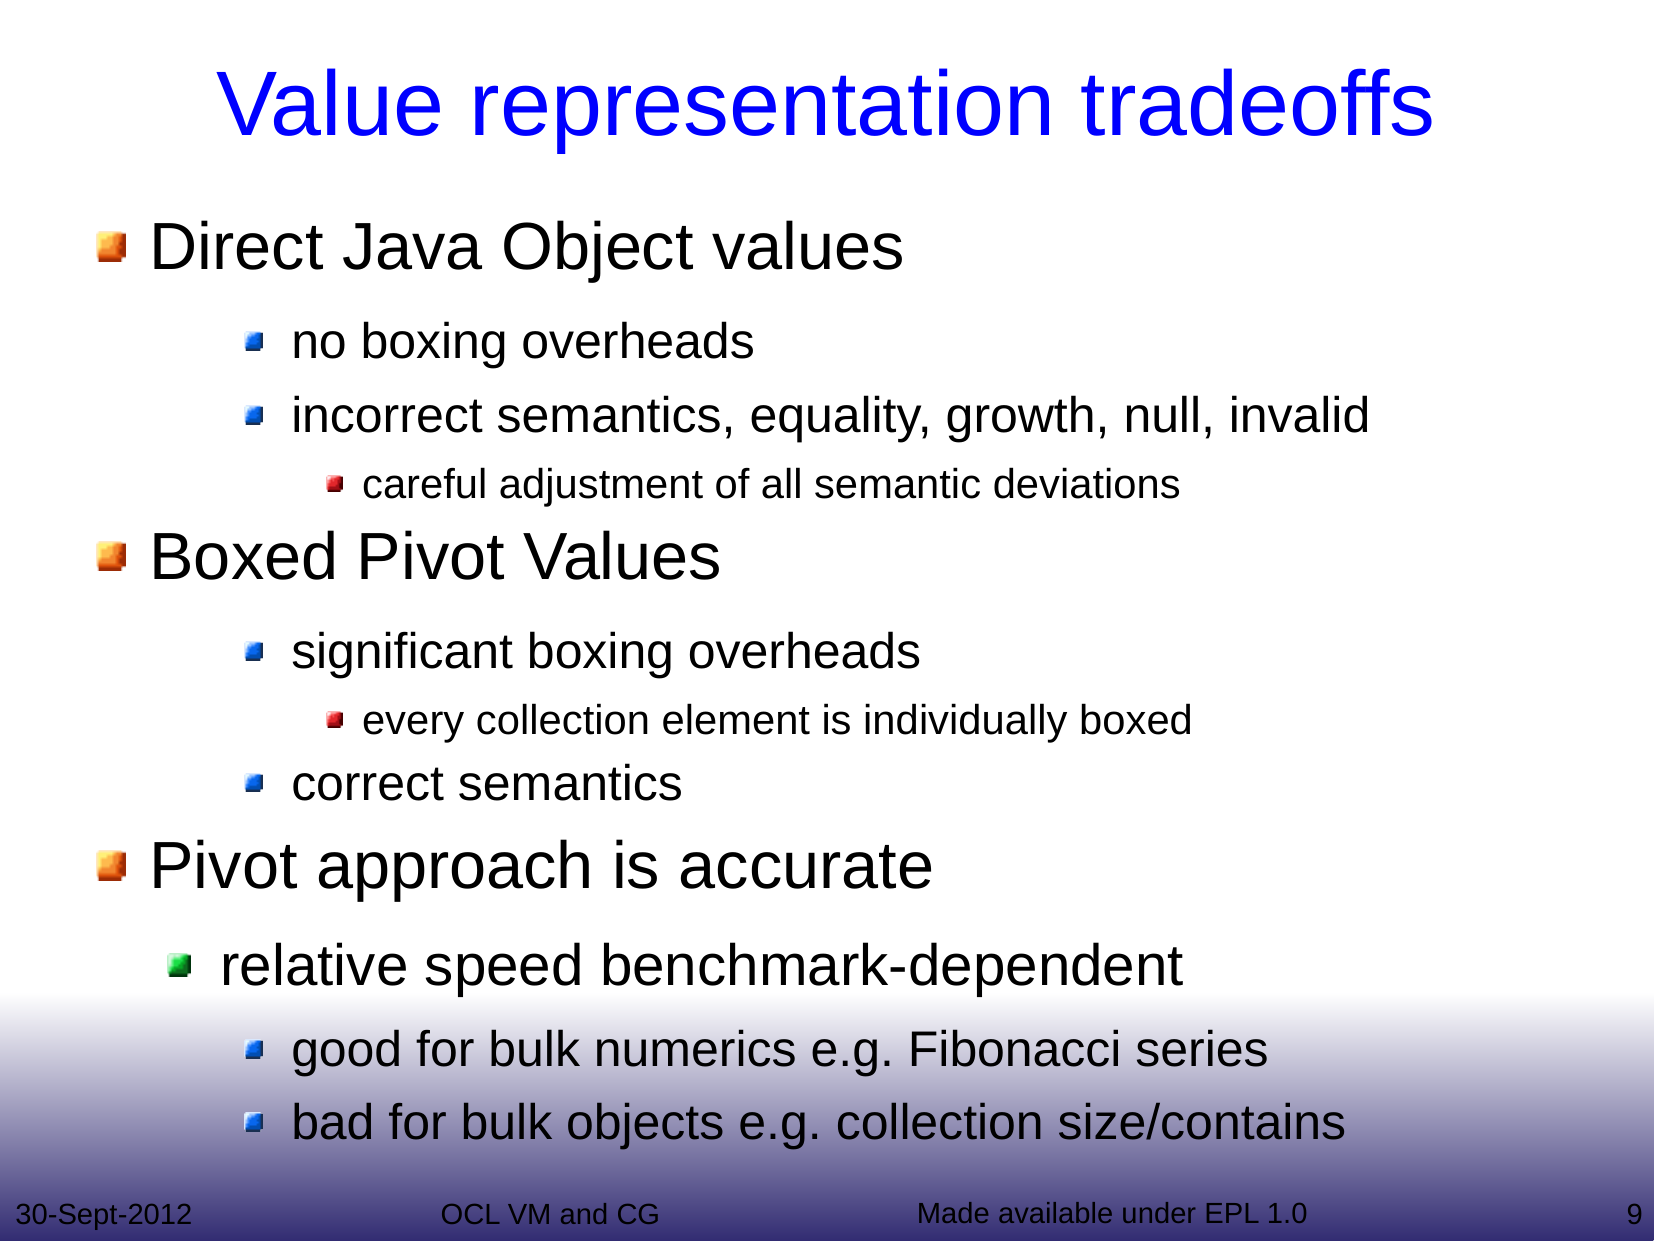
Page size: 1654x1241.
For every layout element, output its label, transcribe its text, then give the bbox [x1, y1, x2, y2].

title Value representation tradeoffs [82, 49, 1571, 158]
list Direct Java Object values no boxing overheads incorrect semantics, equality, growth, null, invalid careful adjustment of all semantic deviations Boxed Pivot Values significant boxing overheads every collection element is individually boxed correct semantics Pivot approach is accurate relative speed benchmark-dependent good for bulk numerics e.g. Fibonacci series bad for bulk objects e.g. collection size/contains [78, 209, 1567, 1156]
